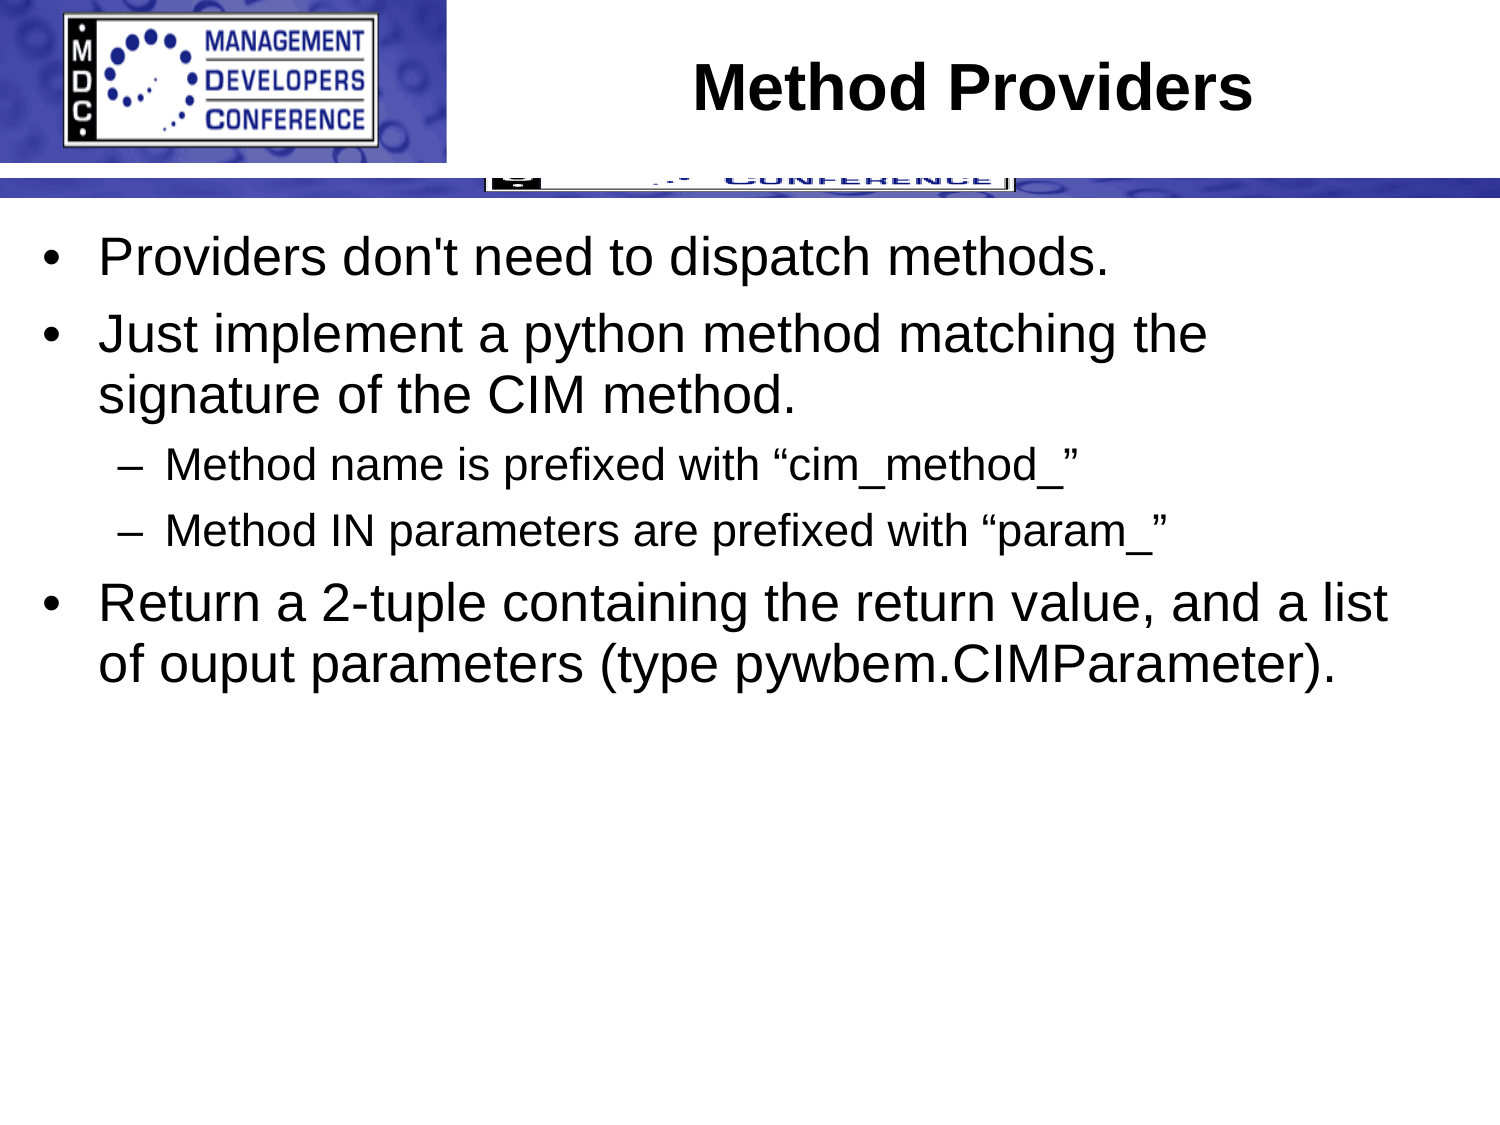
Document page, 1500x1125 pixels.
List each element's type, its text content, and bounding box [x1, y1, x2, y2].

picture [0, 178, 1500, 198]
picture [0, 0, 447, 163]
list Providers don't need to dispatch methods. Just implement a python method matching the signature of the CIM method. Method name is prefixed with “cim_method_” Method IN parameters are prefixed with “param_” Return a 2-tuple containing the return value, and a list of ouput parameters (type pywbem.CIMParameter). [42, 226, 1433, 969]
title Method Providers [447, 0, 1500, 176]
